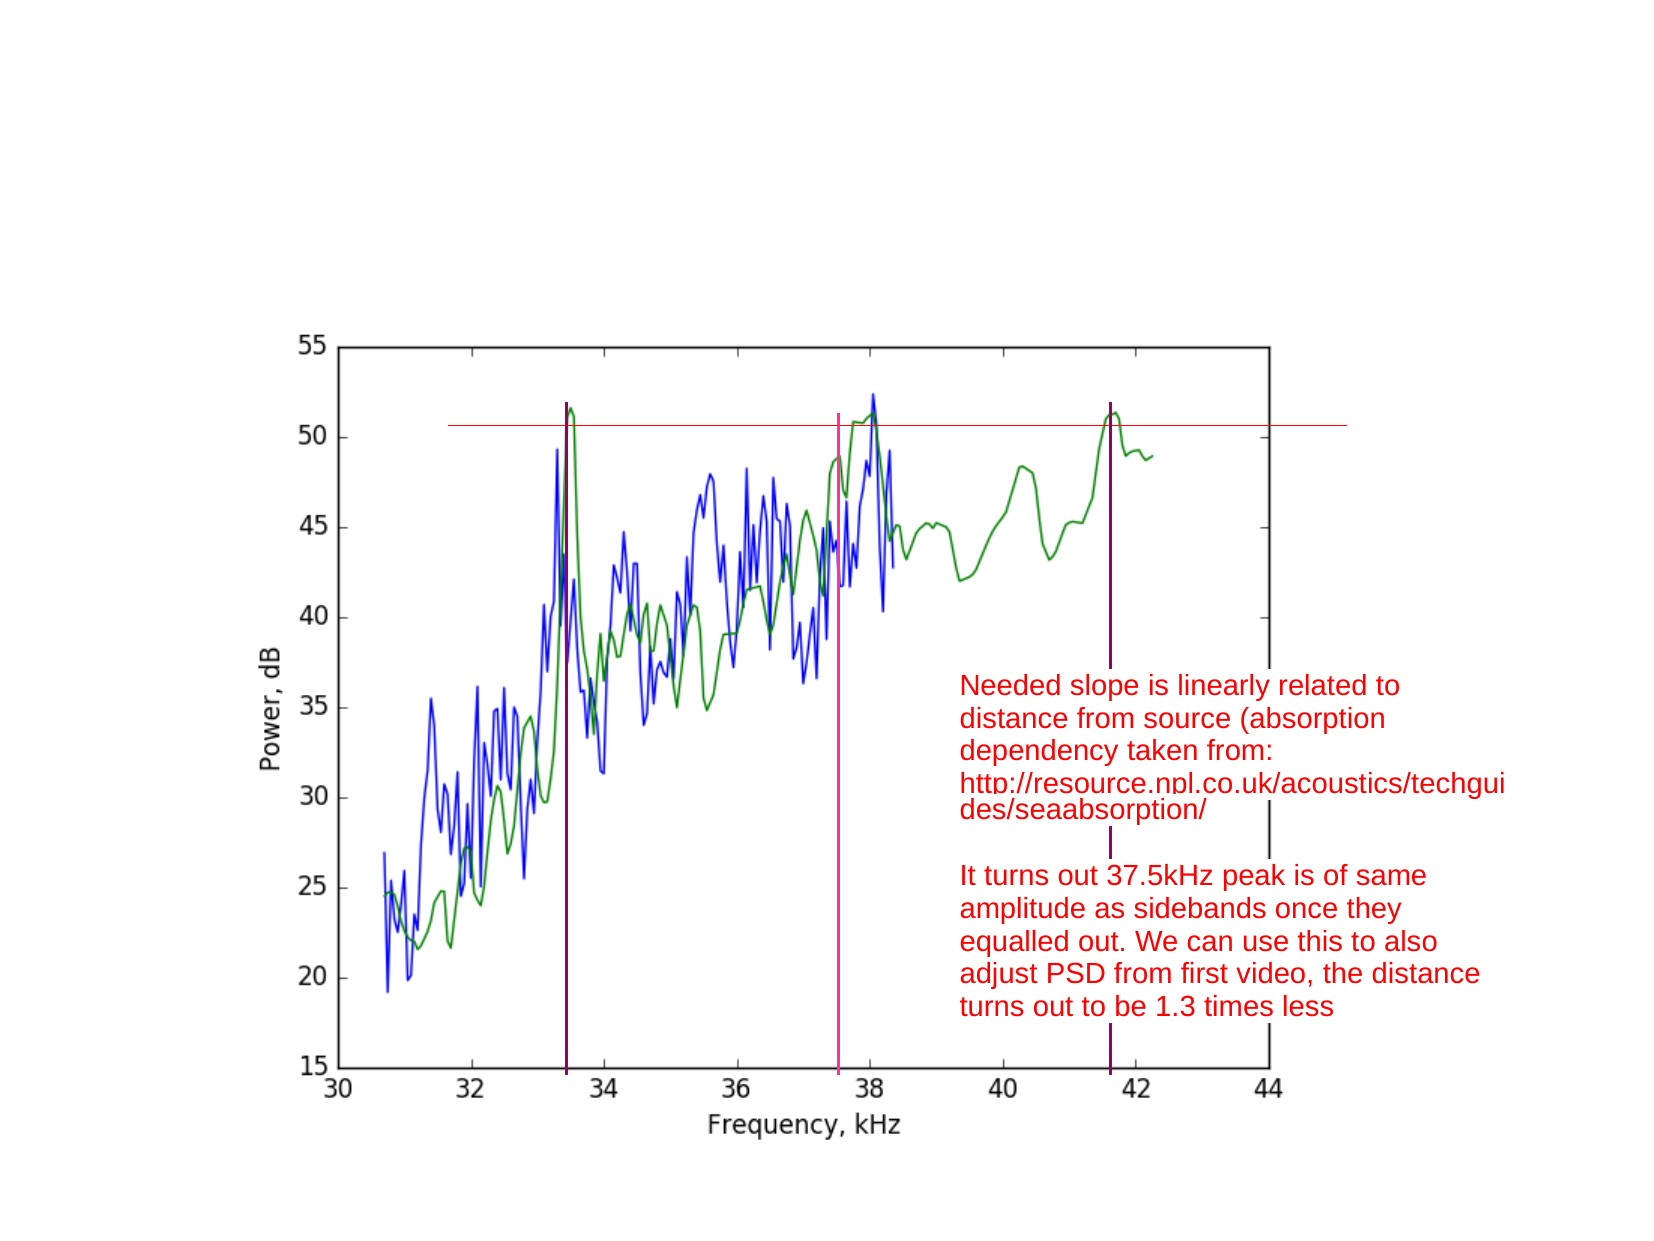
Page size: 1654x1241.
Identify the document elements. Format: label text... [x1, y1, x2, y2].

picture [188, 257, 1389, 1158]
text_box Needed slope is linearly related to distance from source (absorption dependency taken from: http://resource.npl.co.uk/acoustics/techguides/seaabsorption/ It turns out 37.5kHz peak is of same amplitude as sidebands once they equalled out. We can use this to also adjust PSD from first video, the distance turns out to be 1.3 times less [944, 661, 1524, 1004]
